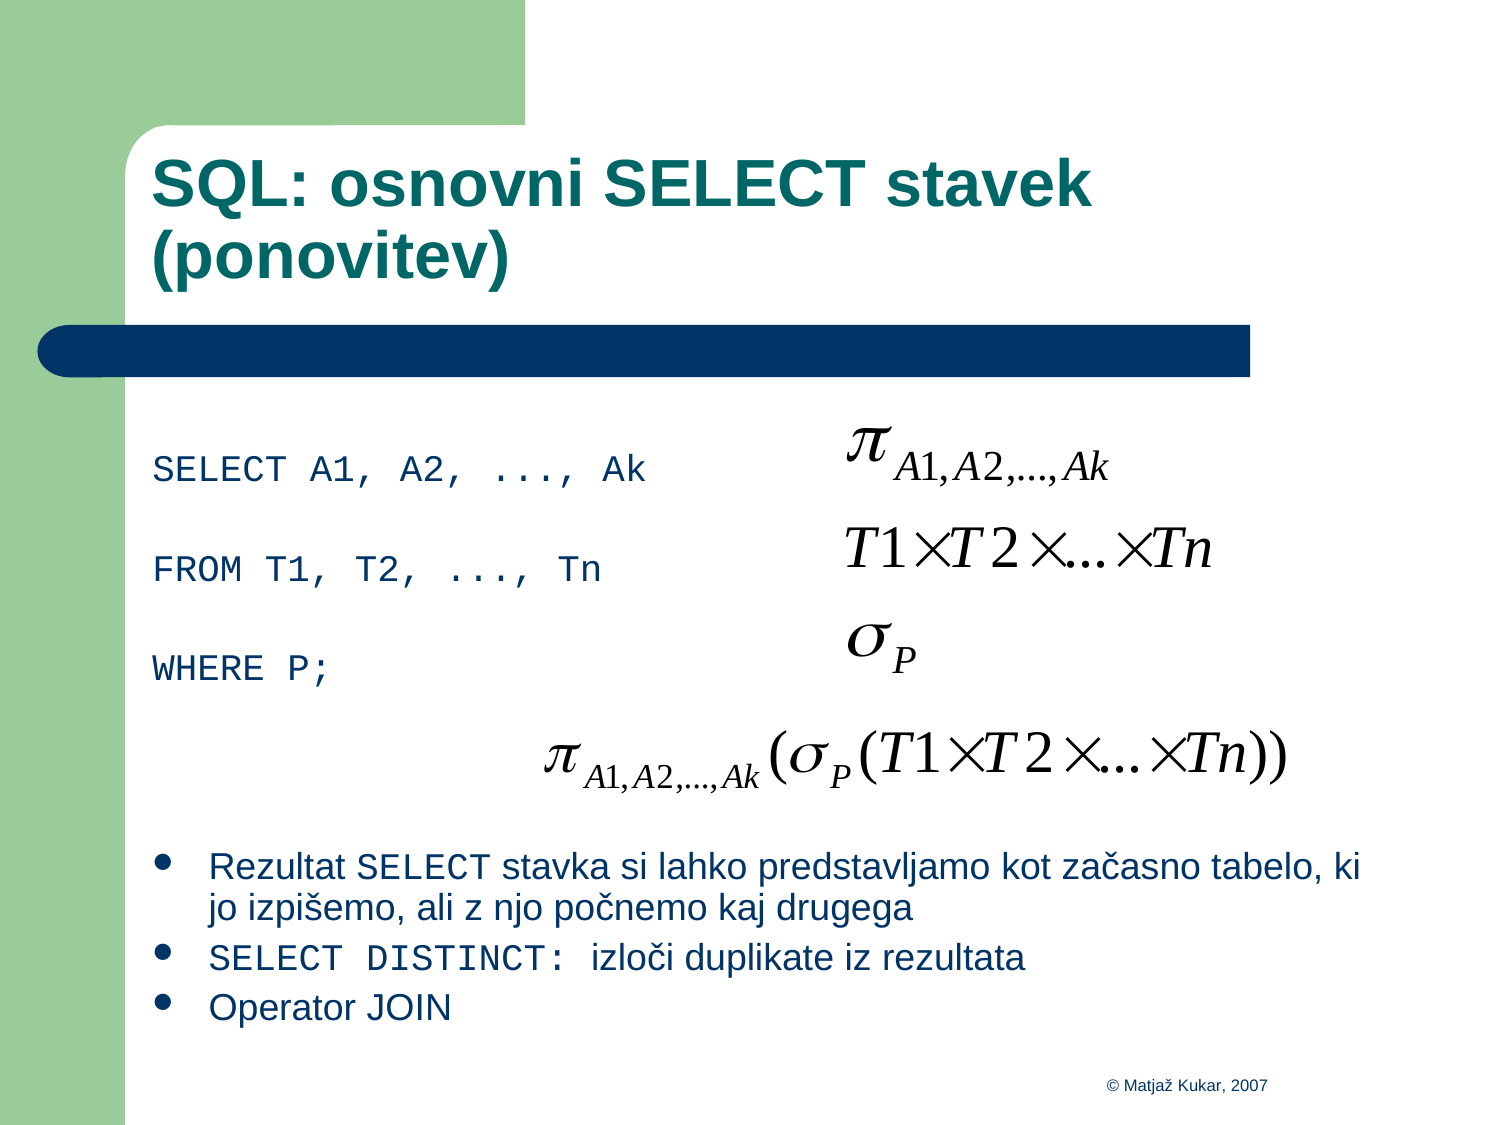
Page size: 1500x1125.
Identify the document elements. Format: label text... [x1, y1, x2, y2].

text_box [837, 512, 1225, 588]
chart [537, 712, 1298, 809]
list SELECT A1, A2, ..., Ak FROM T1, T2, ..., Tn WHERE P; Rezultat SELECT stavka si lahko predstavljamo kot začasno tabelo, ki jo izpišemo, ali z njo počnemo kaj drugega SELECT DISTINCT: izloči duplikate iz rezultata Operator JOIN [137, 387, 1388, 1032]
chart [837, 587, 929, 691]
text_box [837, 387, 1127, 505]
title SQL: osnovni SELECT stavek (ponovitev) [136, 136, 1414, 301]
text_box © Matjaž Kukar, 2007 [949, 1025, 1426, 1103]
